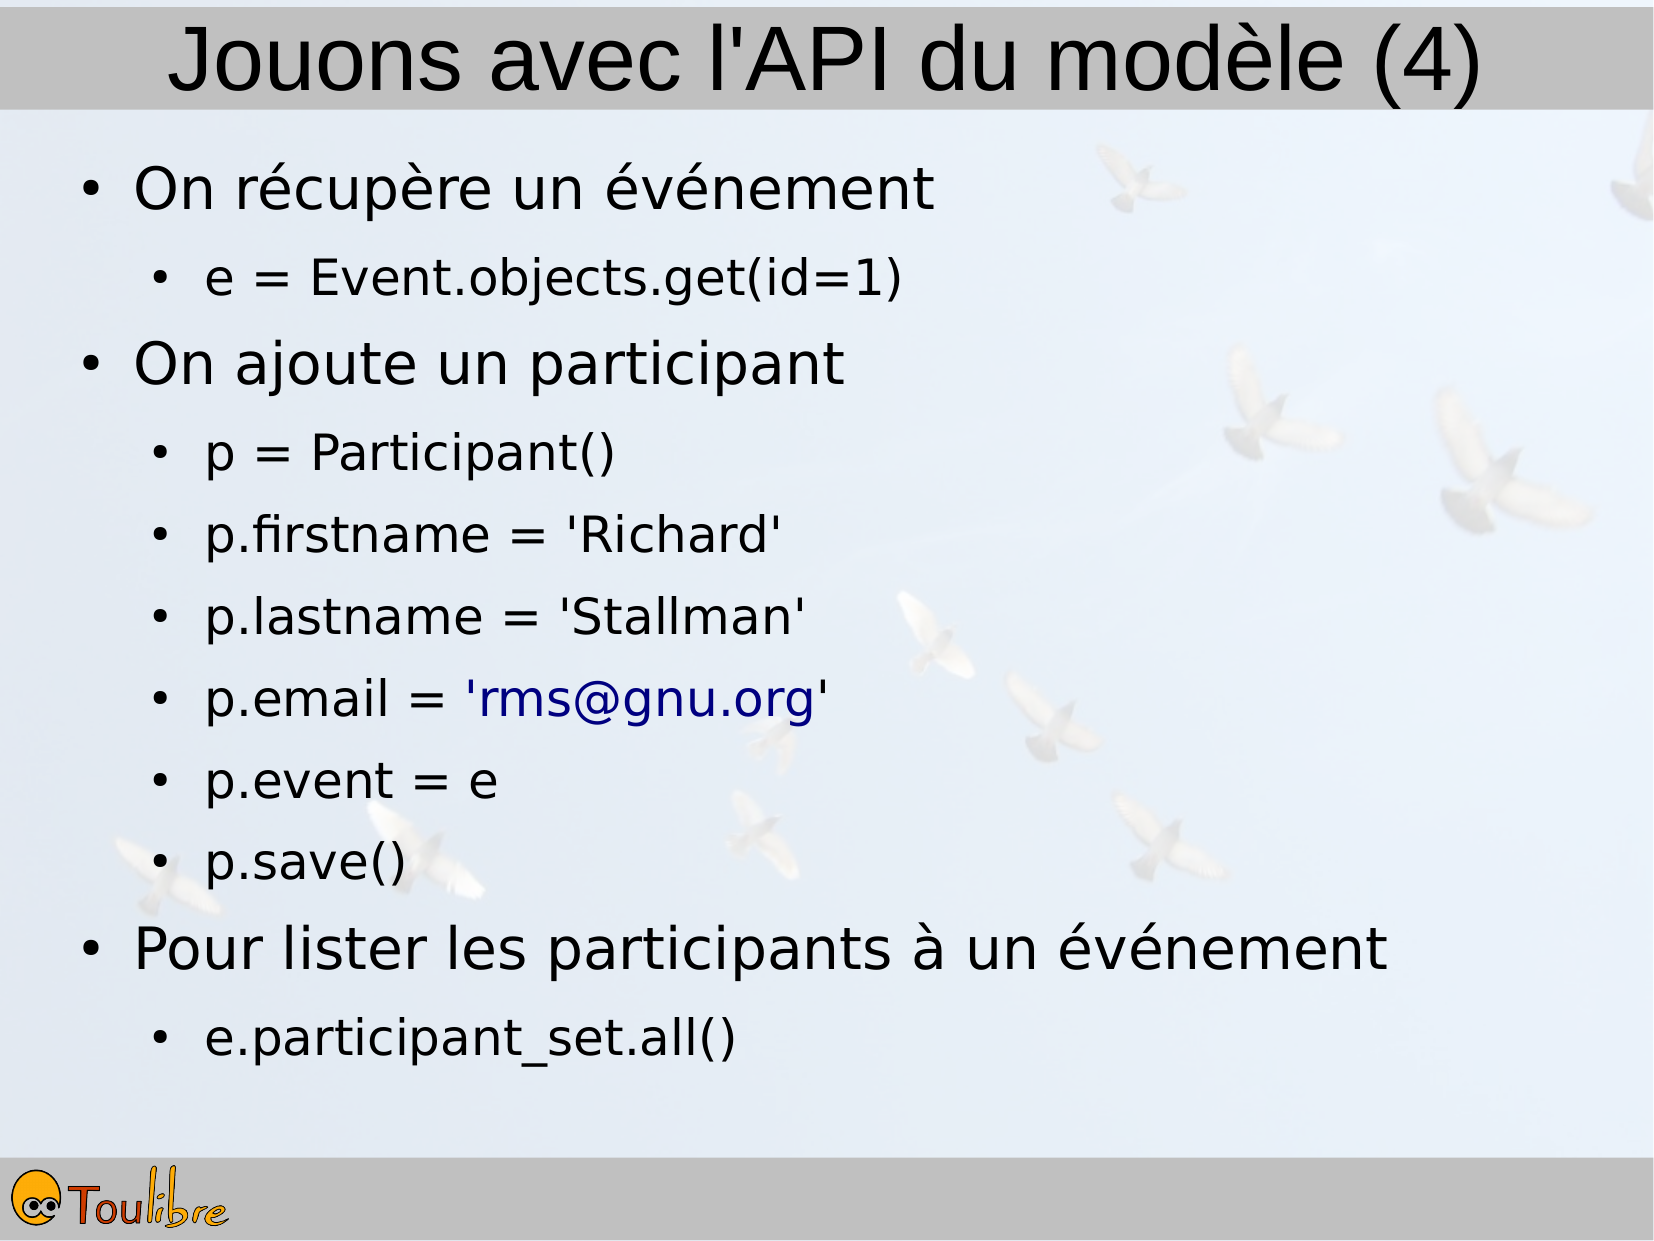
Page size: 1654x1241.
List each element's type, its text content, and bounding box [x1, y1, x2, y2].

title Jouons avec l'API du modèle (4) [0, 7, 1654, 110]
list On récupère un événement e = Event.objects.get(id=1) On ajoute un participant p = Participant() p.firstname = 'Richard' p.lastname = 'Stallman' p.email = 'rms@gnu.org' p.event = e p.save() Pour lister les participants à un événement e.participant_set.all() [62, 155, 1621, 1109]
picture [11, 1165, 229, 1228]
